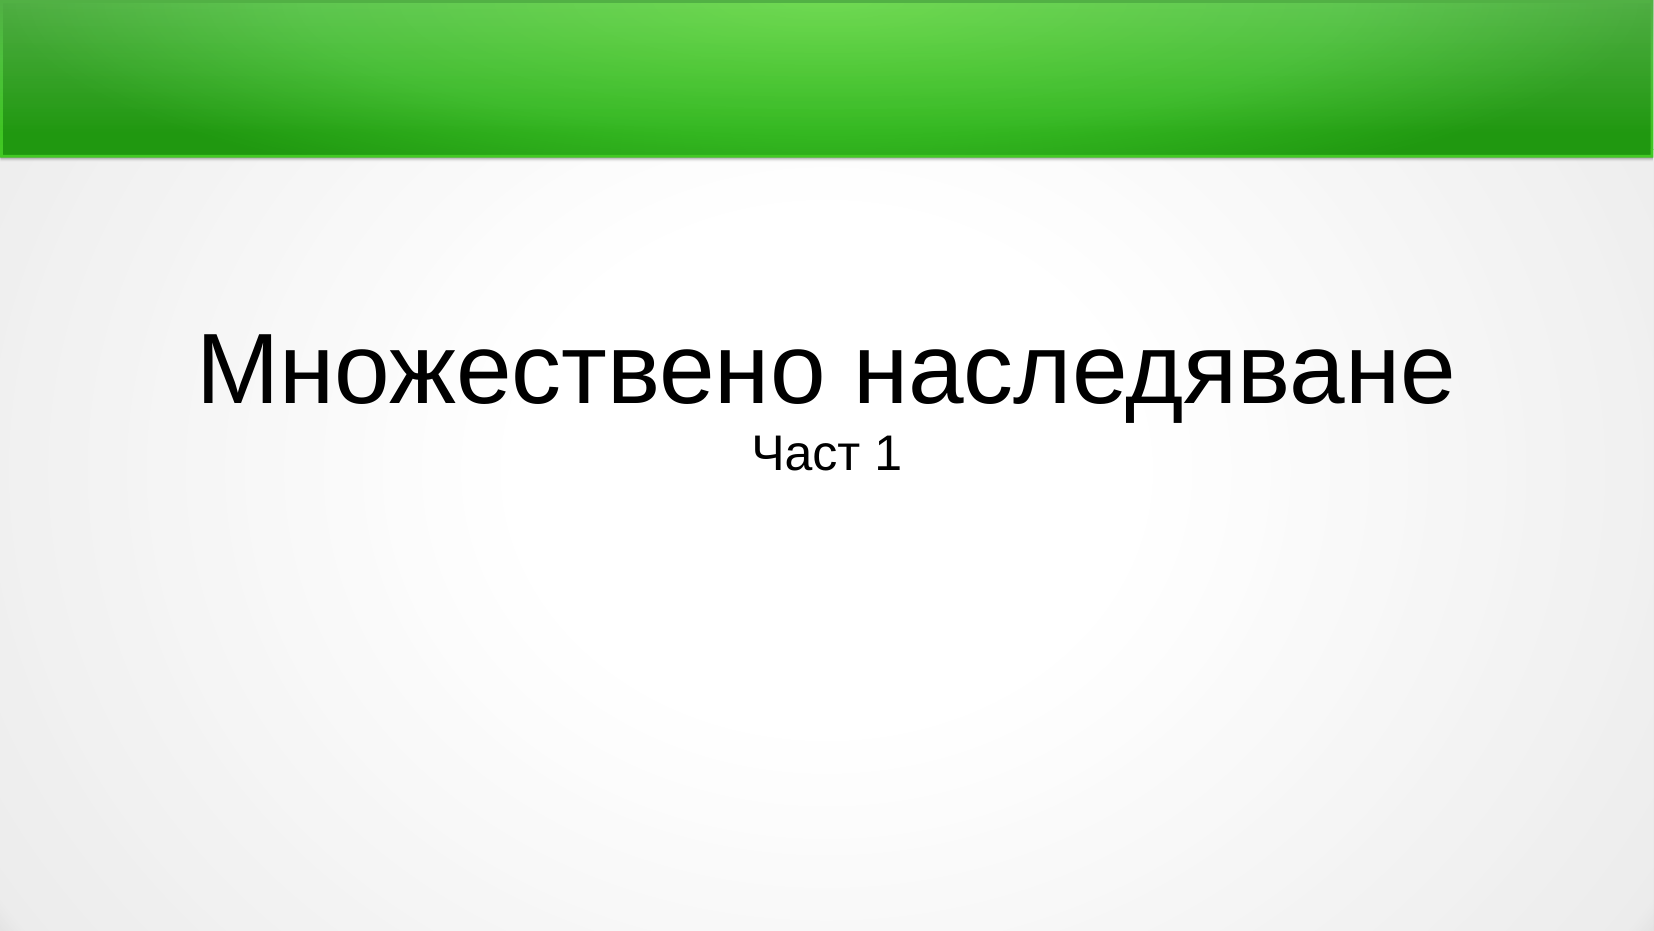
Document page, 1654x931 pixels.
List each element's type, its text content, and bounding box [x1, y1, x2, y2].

subtitle Множествено наследяване Част 1 [82, 37, 1571, 758]
